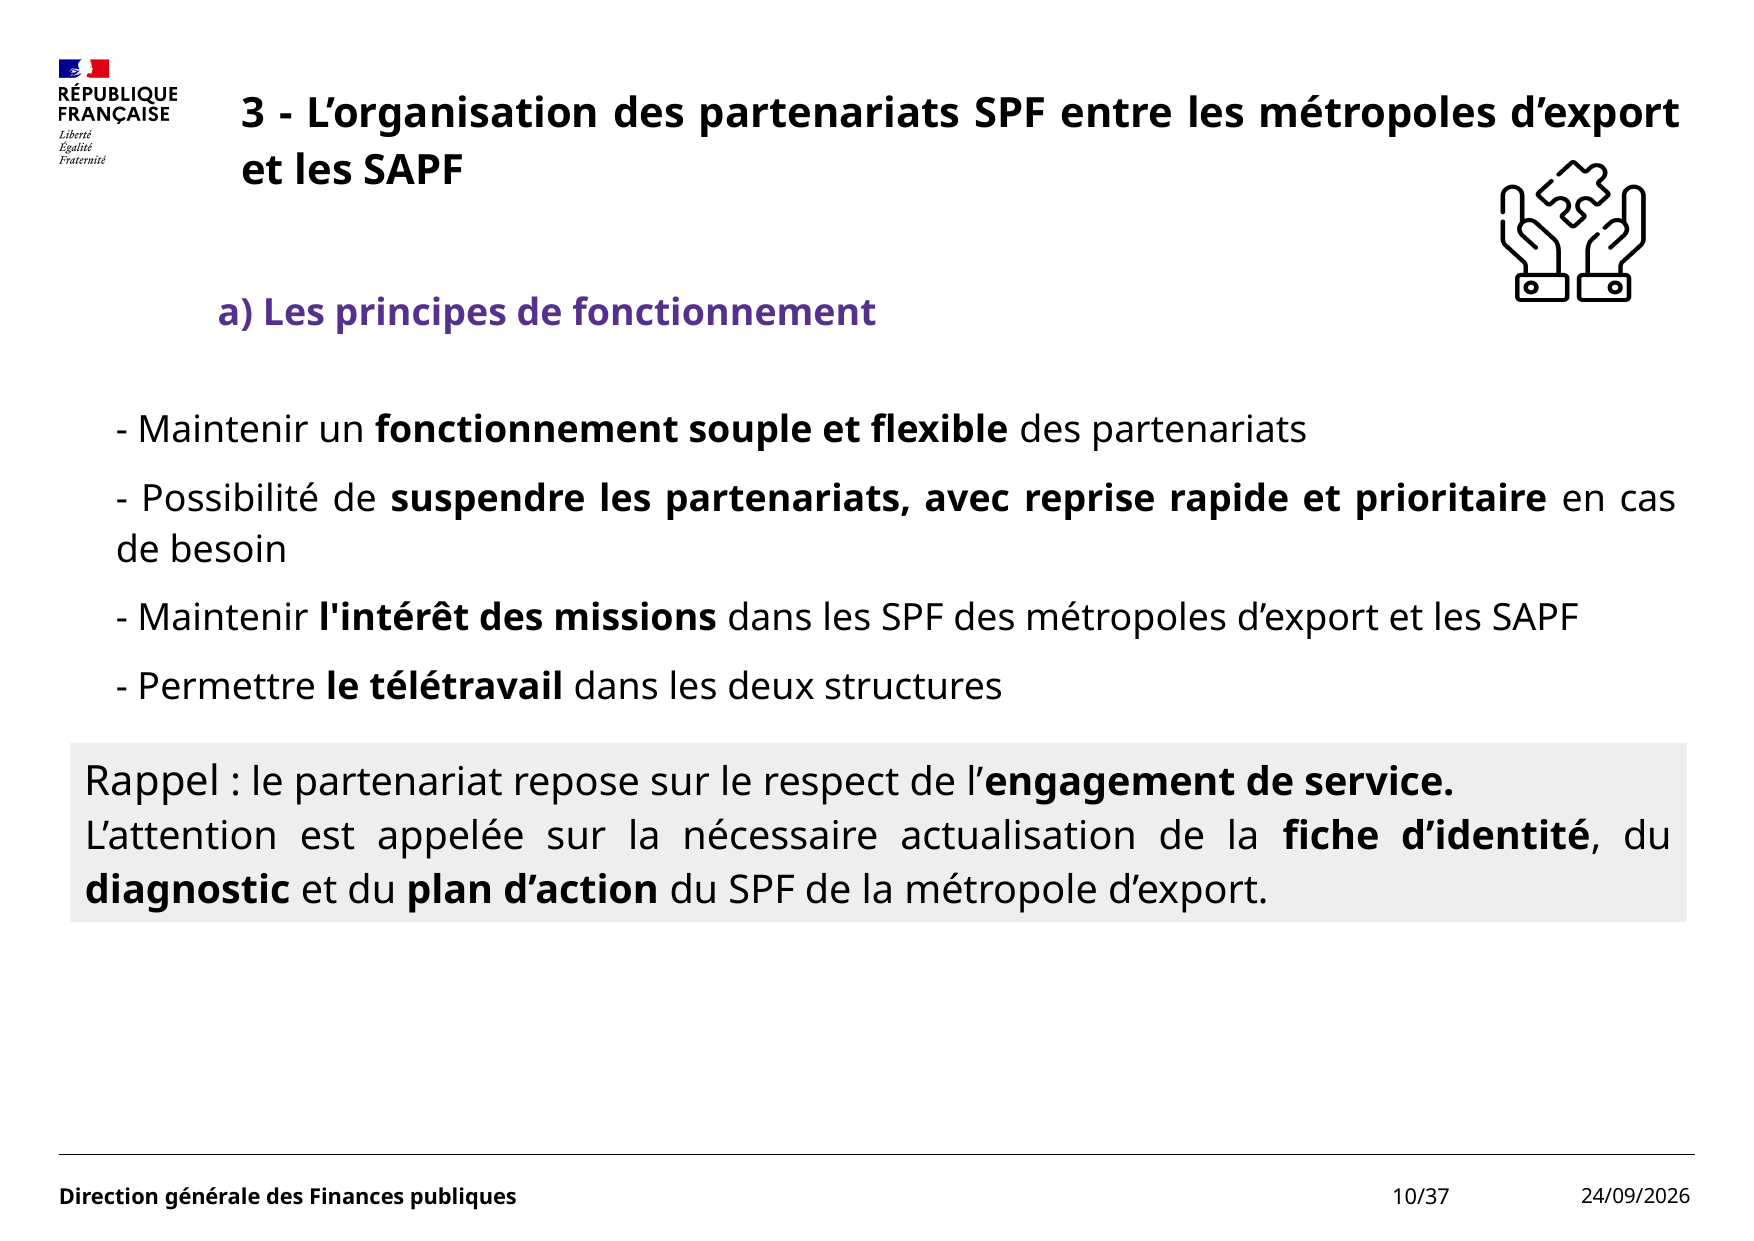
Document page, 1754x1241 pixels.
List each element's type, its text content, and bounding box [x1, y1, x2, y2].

text_box 3 - L’organisation des partenariats SPF entre les métropoles d’export et les SAPF [190, 75, 1697, 192]
picture [59, 59, 178, 164]
picture [1495, 192, 1651, 302]
text_box a) Les principes de fonctionnement [193, 278, 1499, 339]
text_box - Maintenir un fonctionnement souple et flexible des partenariats - Possibilité de suspendre les partenariats, avec reprise rapide et prioritaire en cas de besoin - Maintenir l'intérêt des missions dans les SPF des métropoles d’export et les SAPF - Permettre le télétravail dans les deux structures [80, 351, 1677, 723]
text_box Rappel : le partenariat repose sur le respect de l’engagement de service. L’attention est appelée sur la nécessaire actualisation de la fiche d’identité, du diagnostic et du plan d’action du SPF de la métropole d’export. [70, 742, 1687, 906]
